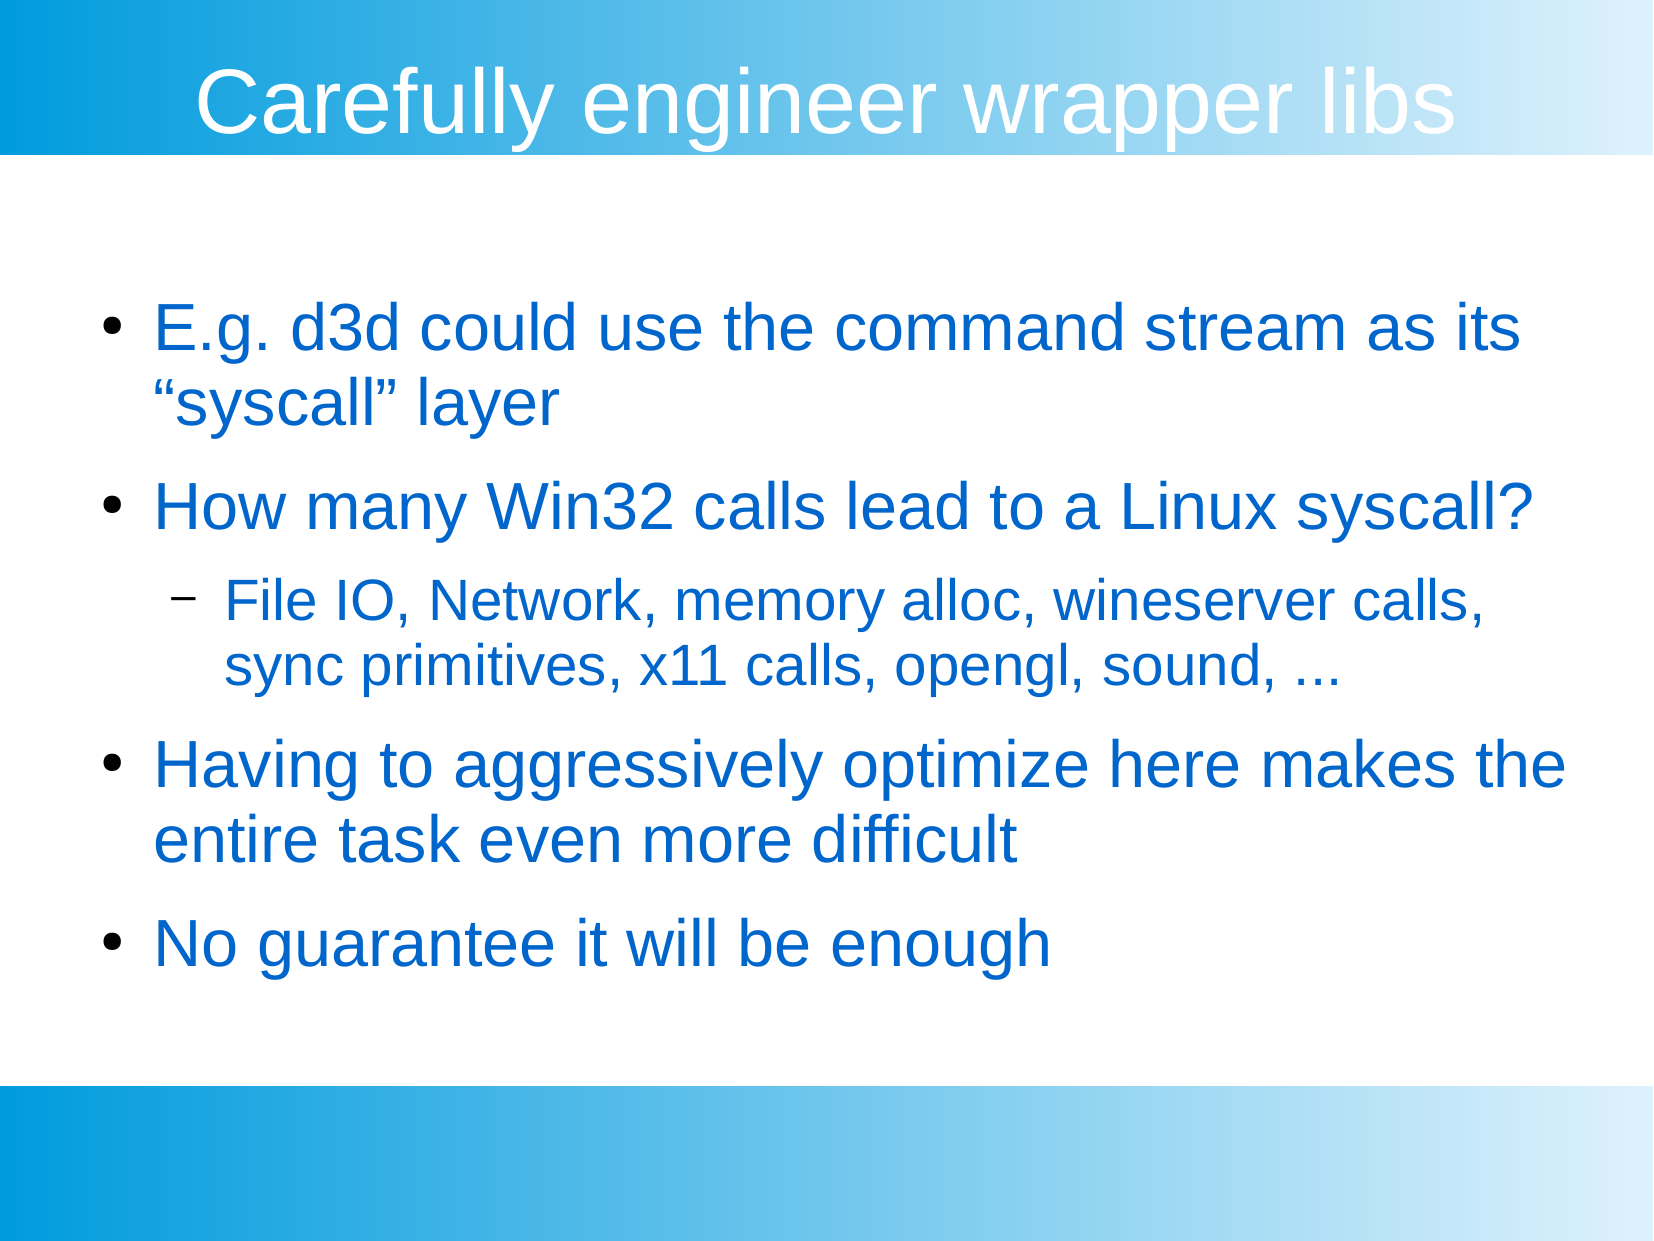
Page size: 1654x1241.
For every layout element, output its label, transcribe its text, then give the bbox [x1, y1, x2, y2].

list E.g. d3d could use the command stream as its “syscall” layer How many Win32 calls lead to a Linux syscall? File IO, Network, memory alloc, wineserver calls, sync primitives, x11 calls, opengl, sound, ... Having to aggressively optimize here makes the entire task even more difficult No guarantee it will be enough [82, 290, 1571, 1010]
title Carefully engineer wrapper libs [82, 49, 1571, 155]
